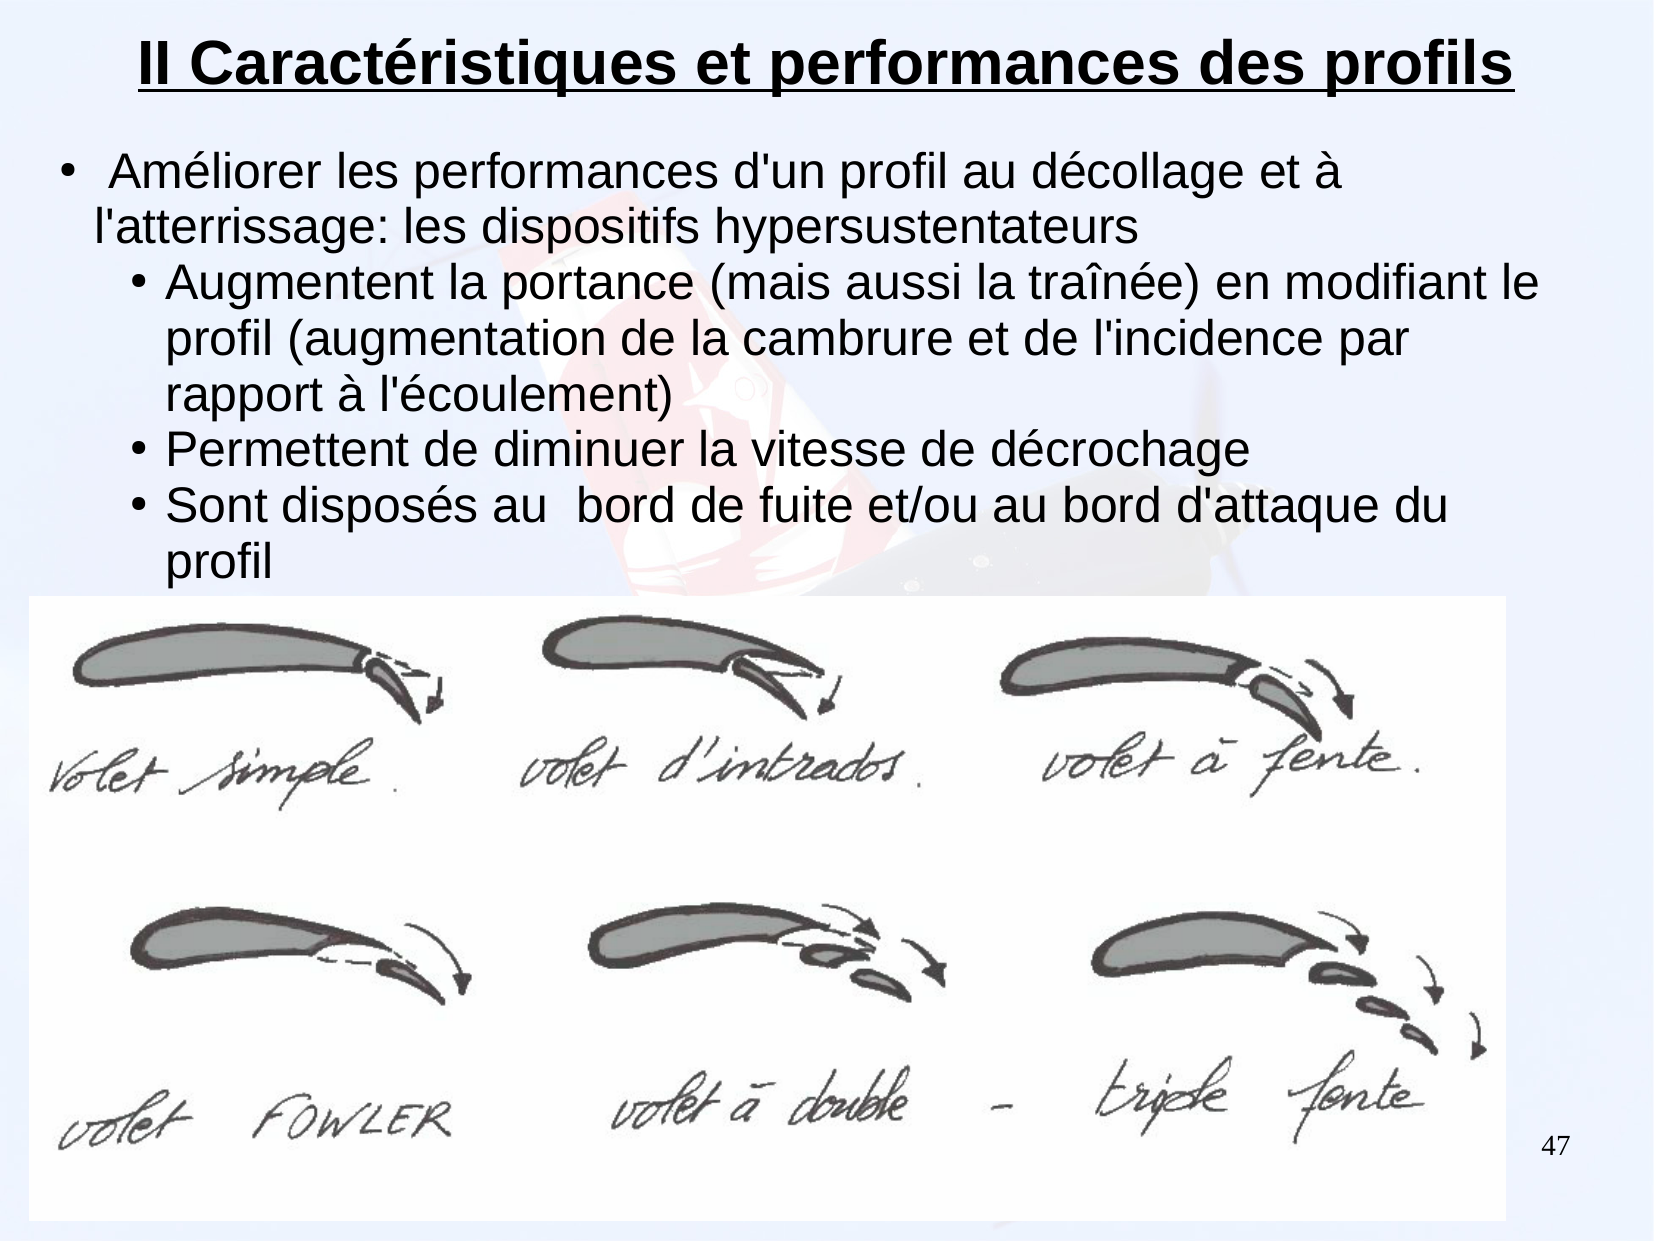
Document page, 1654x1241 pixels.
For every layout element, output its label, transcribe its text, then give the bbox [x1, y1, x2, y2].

picture [0, 0, 1654, 1241]
subtitle Améliorer les performances d'un profil au décollage et à l'atterrissage: les dispositifs hypersustentateurs Augmentent la portance (mais aussi la traînée) en modifiant le profil (augmentation de la cambrure et de l'incidence par rapport à l'écoulement) Permettent de diminuer la vitesse de décrochage Sont disposés au bord de fuite et/ou au bord d'attaque du profil [59, 142, 1571, 863]
title II Caractéristiques et performances des profils [82, 11, 1571, 115]
